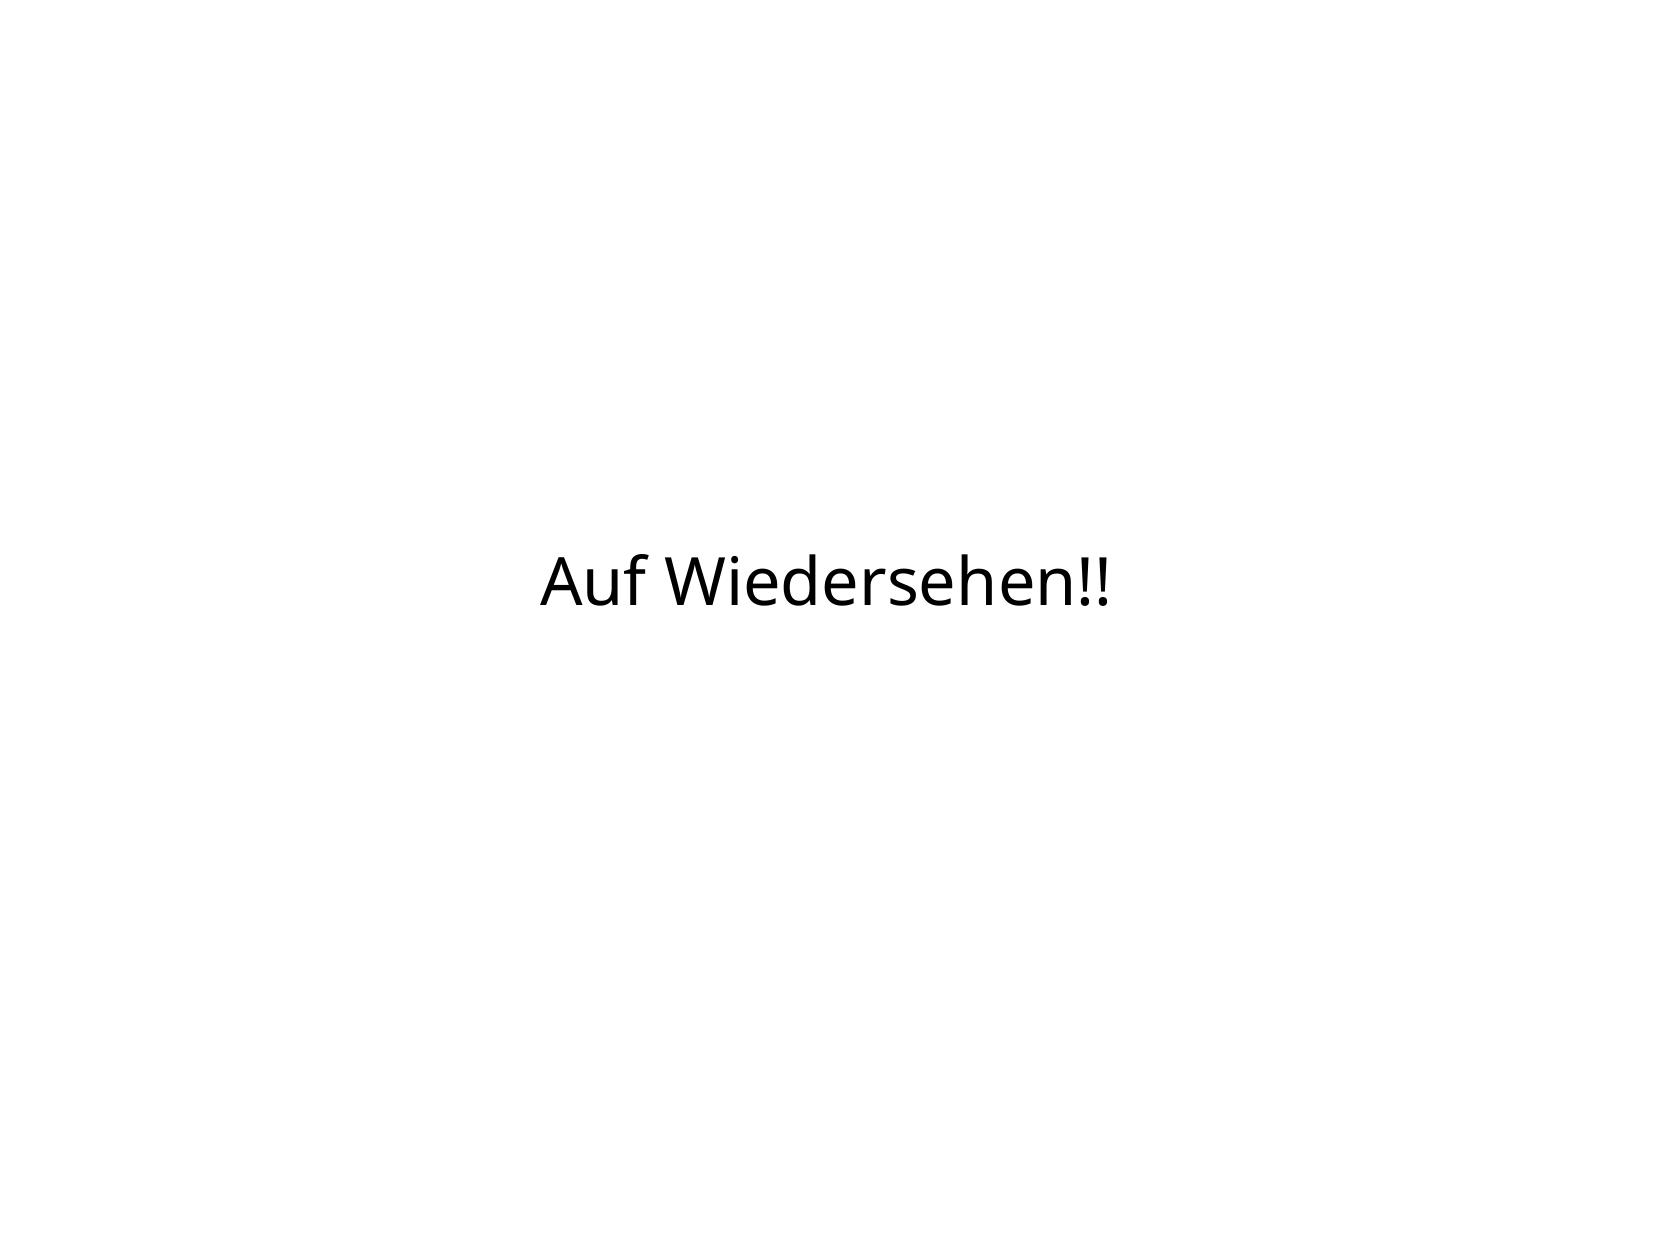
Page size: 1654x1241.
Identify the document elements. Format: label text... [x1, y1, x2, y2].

subtitle Auf Wiedersehen!! [82, 49, 1571, 1109]
